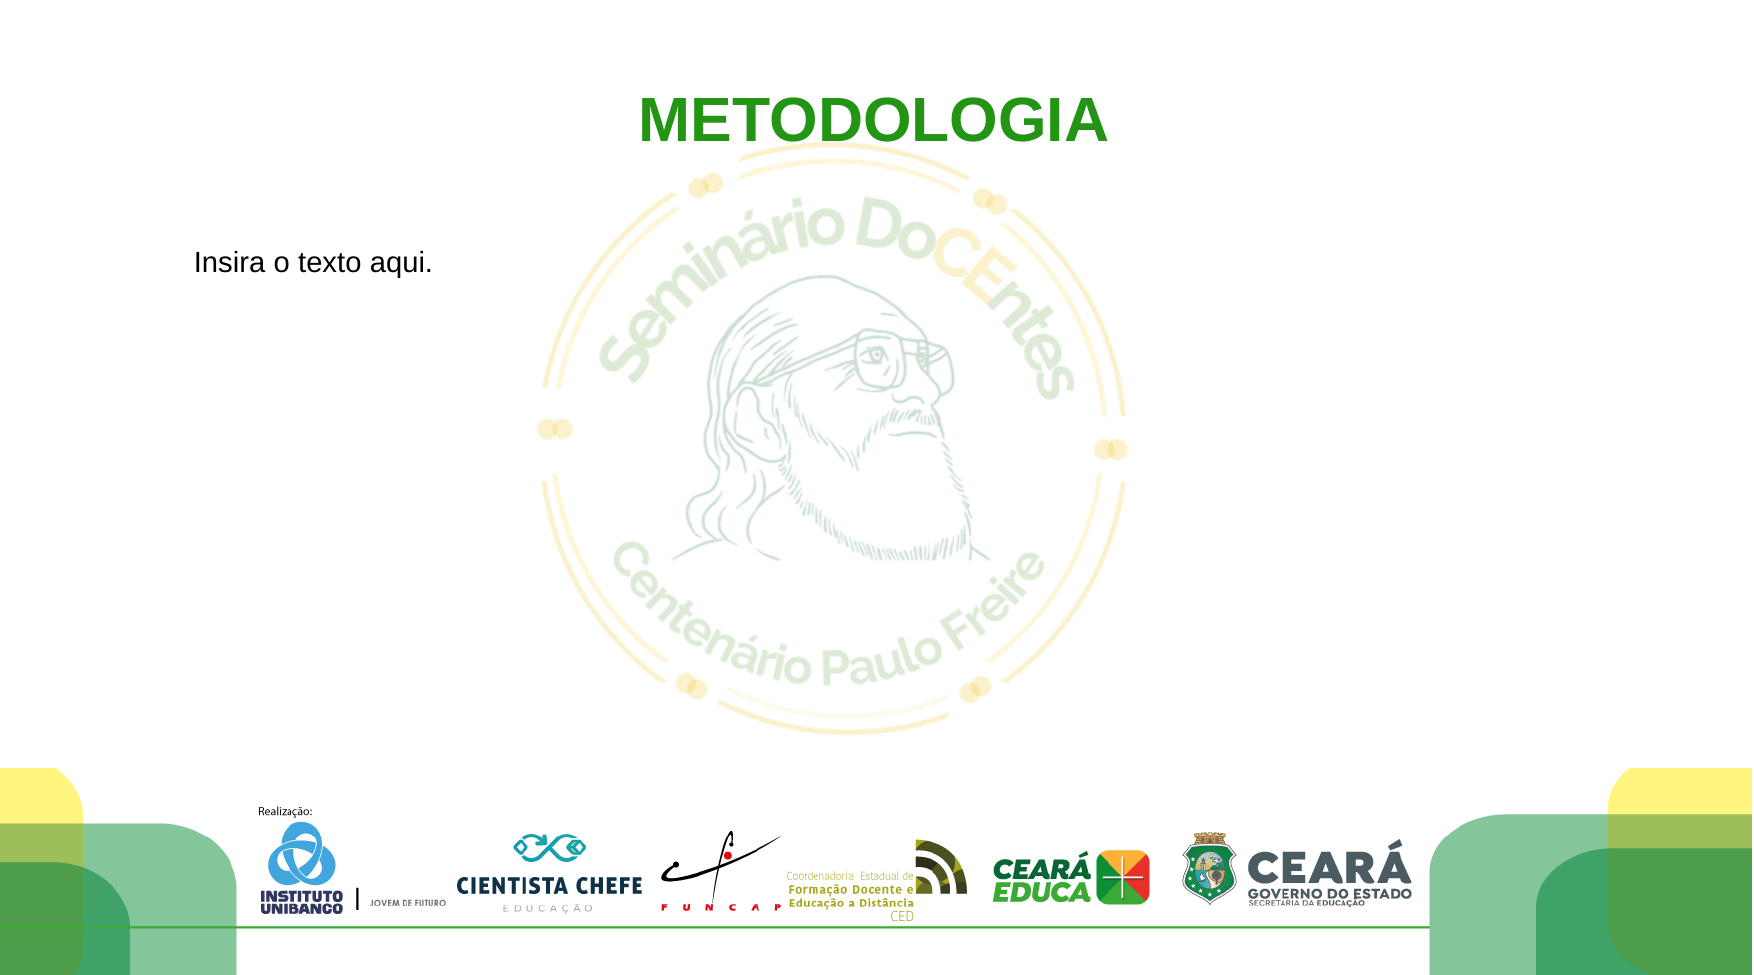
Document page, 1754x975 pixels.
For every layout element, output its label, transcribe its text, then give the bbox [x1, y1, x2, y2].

text_box Insira o texto aqui. [178, 228, 1023, 294]
text_box METODOLOGIA [561, 71, 1188, 162]
picture [0, 0, 1752, 975]
